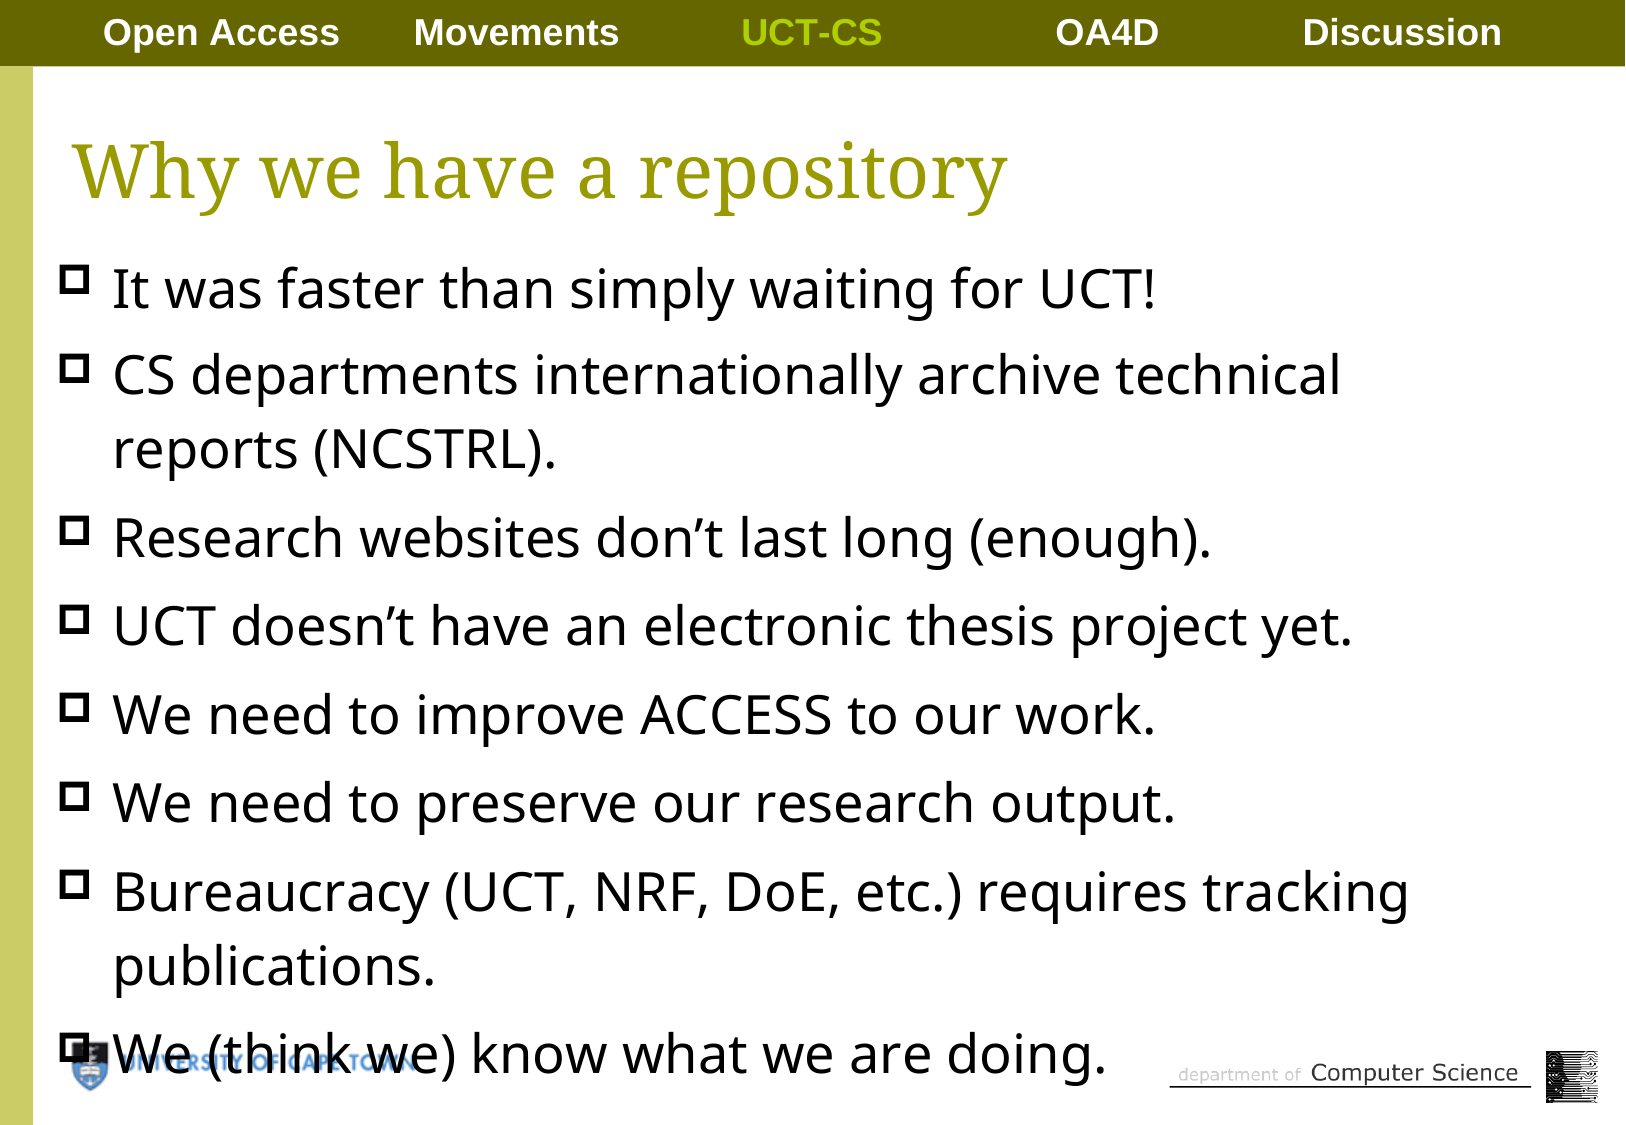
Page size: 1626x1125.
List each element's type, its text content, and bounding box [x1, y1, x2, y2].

picture [61, 1065, 415, 1103]
title Why we have a repository [56, 86, 1543, 229]
list It was faster than simply waiting for UCT! CS departments internationally archive technical reports (NCSTRL). Research websites don’t last long (enough). UCT doesn’t have an electronic thesis project yet. We need to improve ACCESS to our work. We need to preserve our research output. Bureaucracy (UCT, NRF, DoE, etc.) requires tracking publications. We (think we) know what we are doing. [56, 255, 1544, 1065]
picture [1169, 1065, 1532, 1091]
picture [1546, 1051, 1598, 1103]
text_box Open Access Movements UCT-CS OA4D Discussion [29, 0, 1595, 61]
